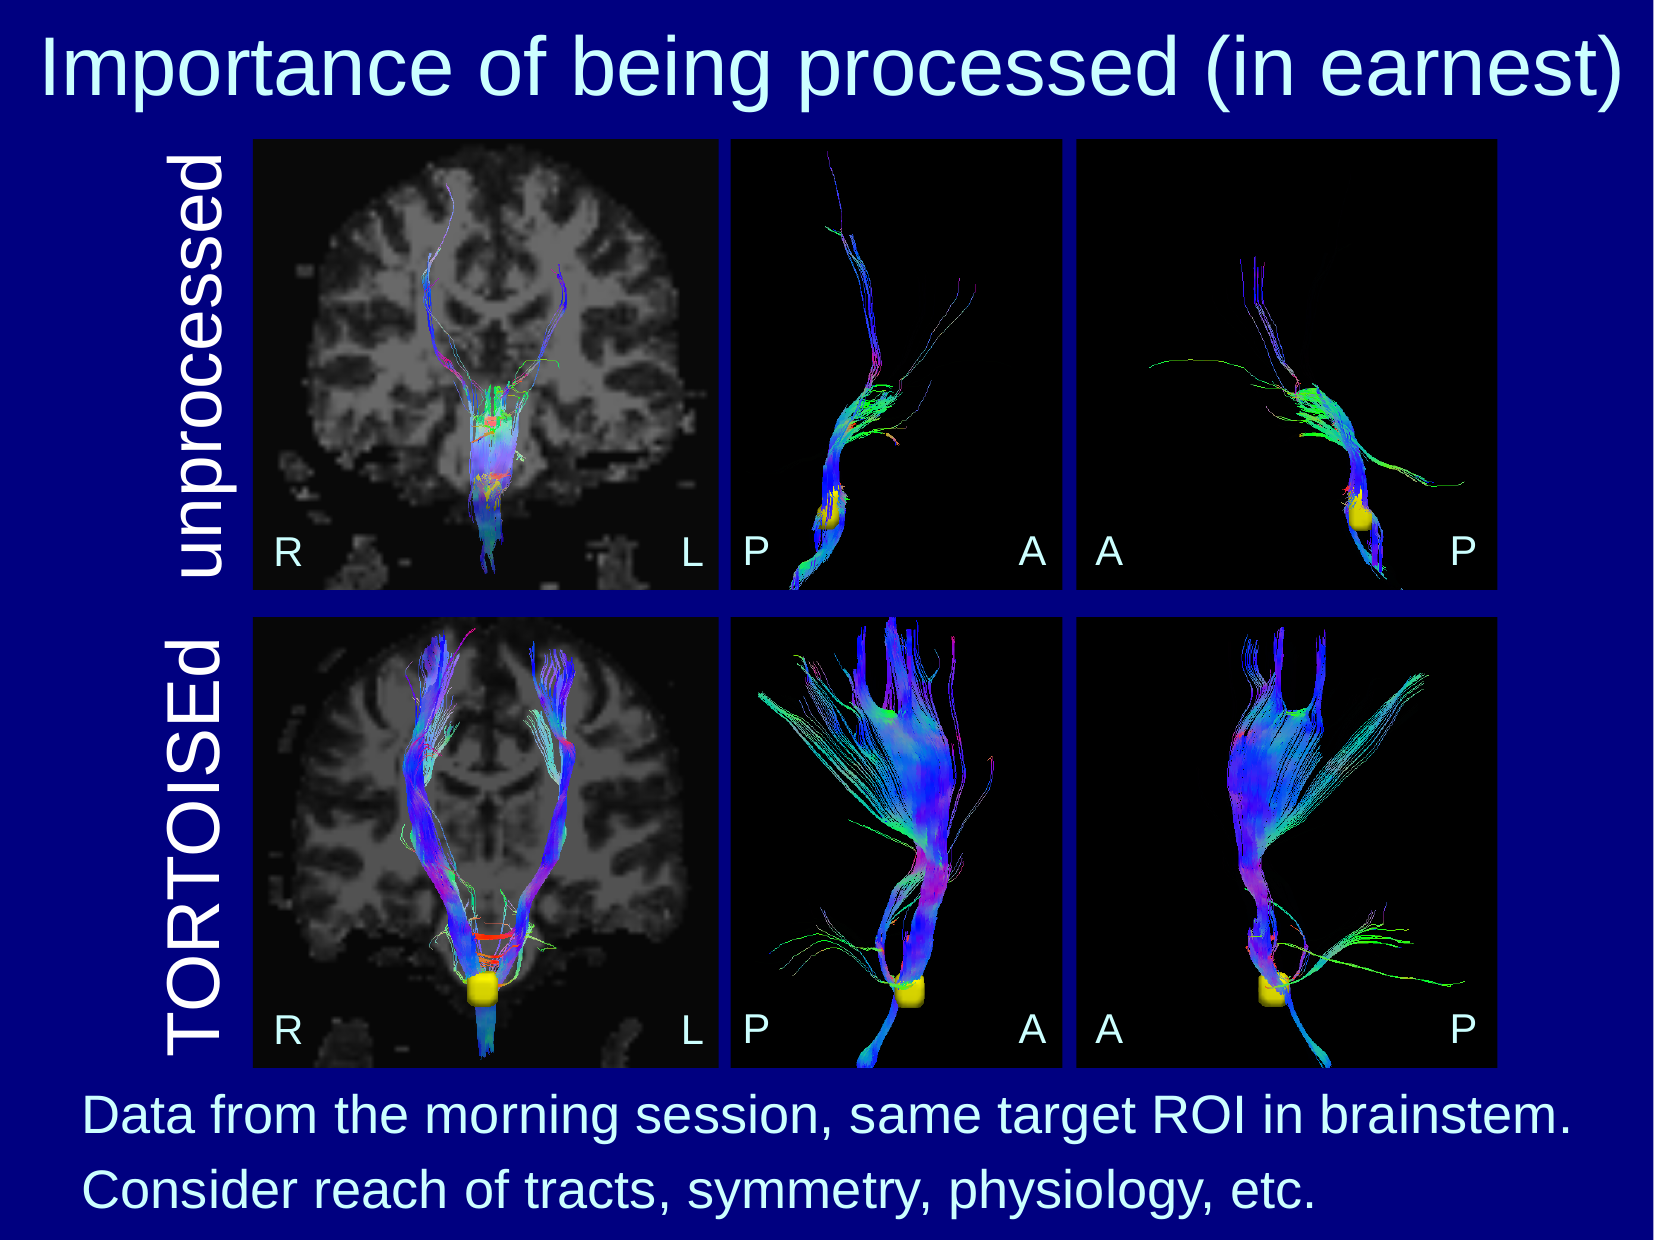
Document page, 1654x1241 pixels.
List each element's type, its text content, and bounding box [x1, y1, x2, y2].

text_box P [727, 492, 786, 582]
picture [252, 139, 719, 590]
text_box TORTOISEd [144, 621, 244, 1062]
title Importance of being processed (in earnest) [22, 0, 1642, 151]
text_box A [1080, 492, 1138, 582]
picture [252, 617, 719, 1062]
text_box P [727, 970, 786, 1061]
text_box unprocessed [146, 136, 246, 596]
picture [730, 617, 1063, 1062]
text_box A [1003, 492, 1062, 582]
text_box A [1003, 970, 1062, 1061]
text_box P [1434, 970, 1493, 1061]
text_box L [666, 971, 719, 1062]
text_box R [258, 493, 319, 583]
text_box R [258, 971, 319, 1062]
text_box Data from the morning session, same target ROI in brainstem. Consider reach of tracts, symmetry, physiology, etc. [66, 1062, 1590, 1228]
picture [1076, 139, 1498, 590]
text_box L [666, 493, 719, 583]
picture [730, 139, 1063, 590]
text_box P [1434, 492, 1493, 582]
text_box A [1080, 970, 1138, 1061]
picture [1076, 617, 1498, 1062]
